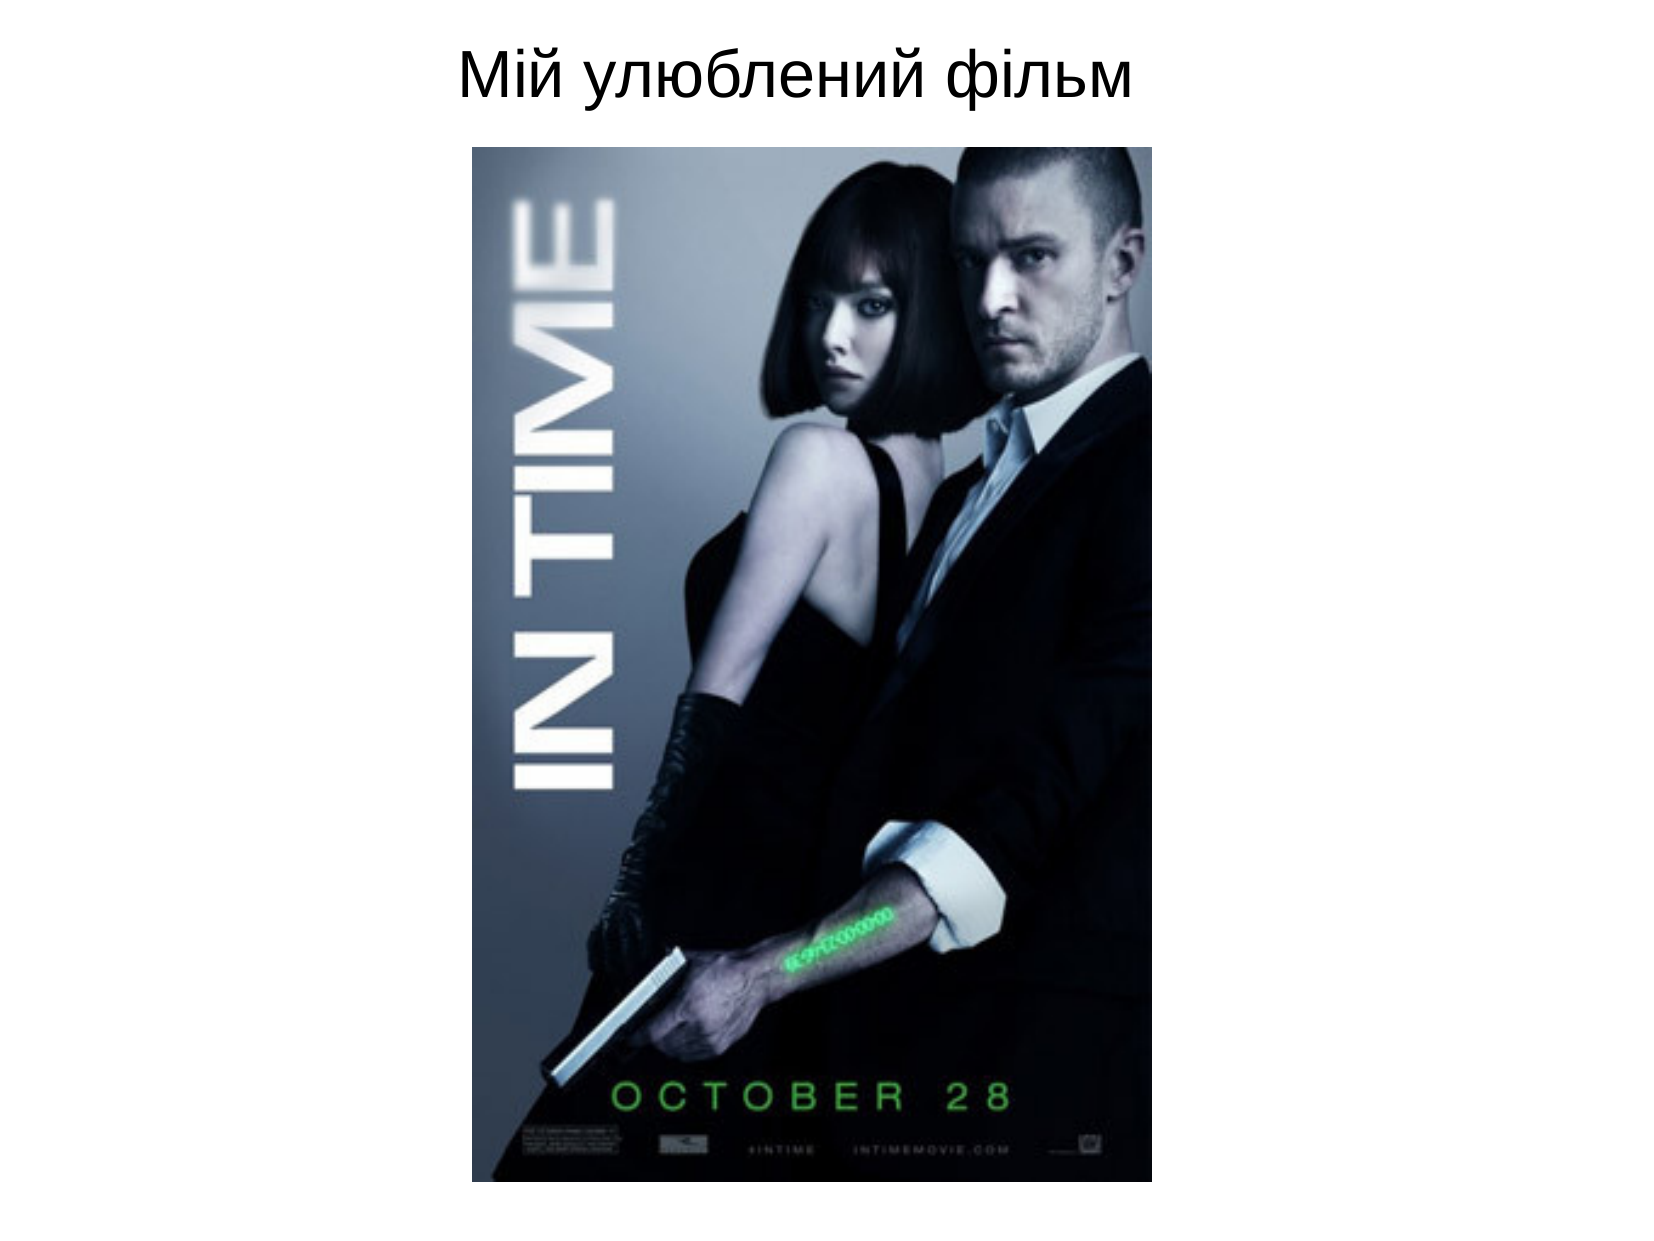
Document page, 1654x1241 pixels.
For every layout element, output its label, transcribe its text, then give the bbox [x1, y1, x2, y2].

picture [472, 147, 1152, 1182]
text_box Мій улюблений фільм [442, 29, 1241, 120]
